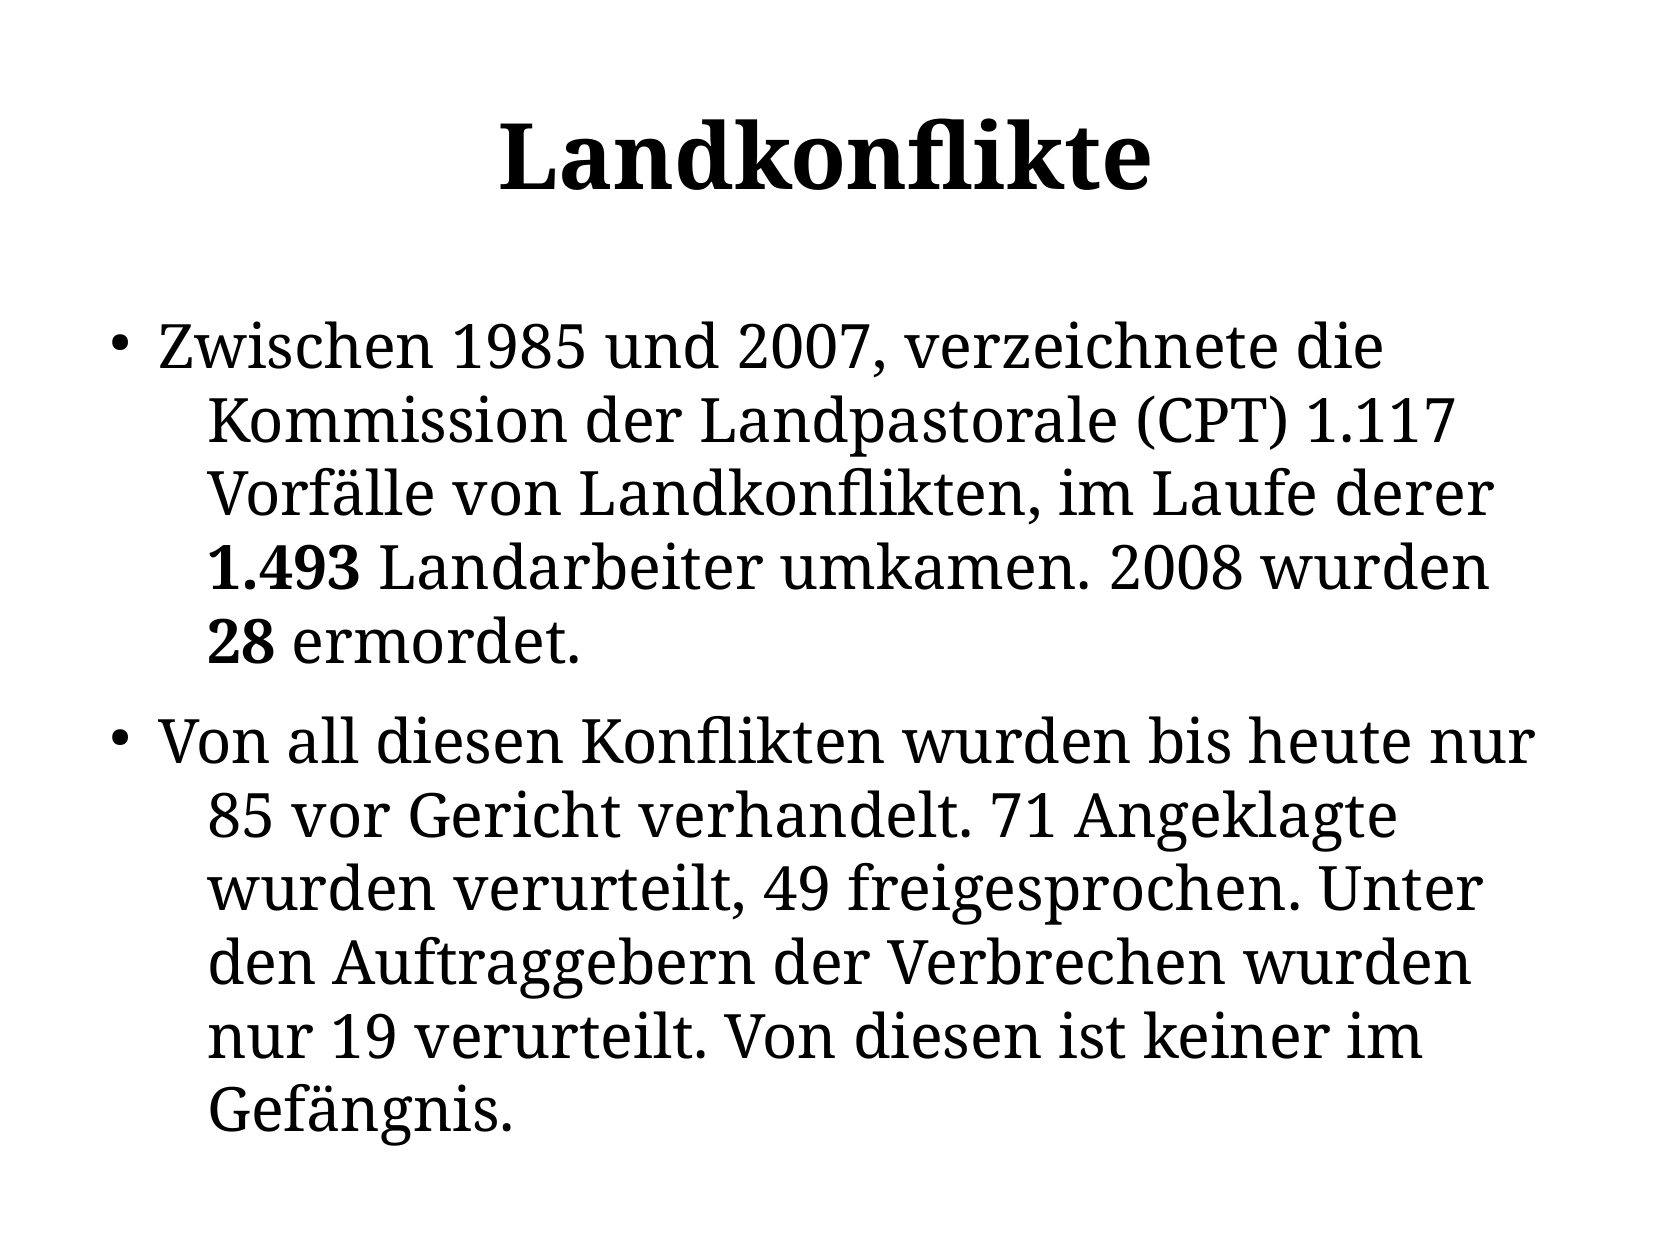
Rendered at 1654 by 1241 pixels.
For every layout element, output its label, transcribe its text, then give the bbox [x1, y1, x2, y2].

title Landkonflikte [82, 56, 1571, 250]
list Zwischen 1985 und 2007, verzeichnete die Kommission der Landpastorale (CPT) 1.117 Vorfälle von Landkonflikten, im Laufe derer 1.493 Landarbeiter umkamen. 2008 wurden 28 ermordet. Von all diesen Konflikten wurden bis heute nur 85 vor Gericht verhandelt. 71 Angeklagte wurden verurteilt, 49 freigesprochen. Unter den Auftraggebern der Verbrechen wurden nur 19 verurteilt. Von diesen ist keiner im Gefängnis. [76, 206, 1565, 1152]
